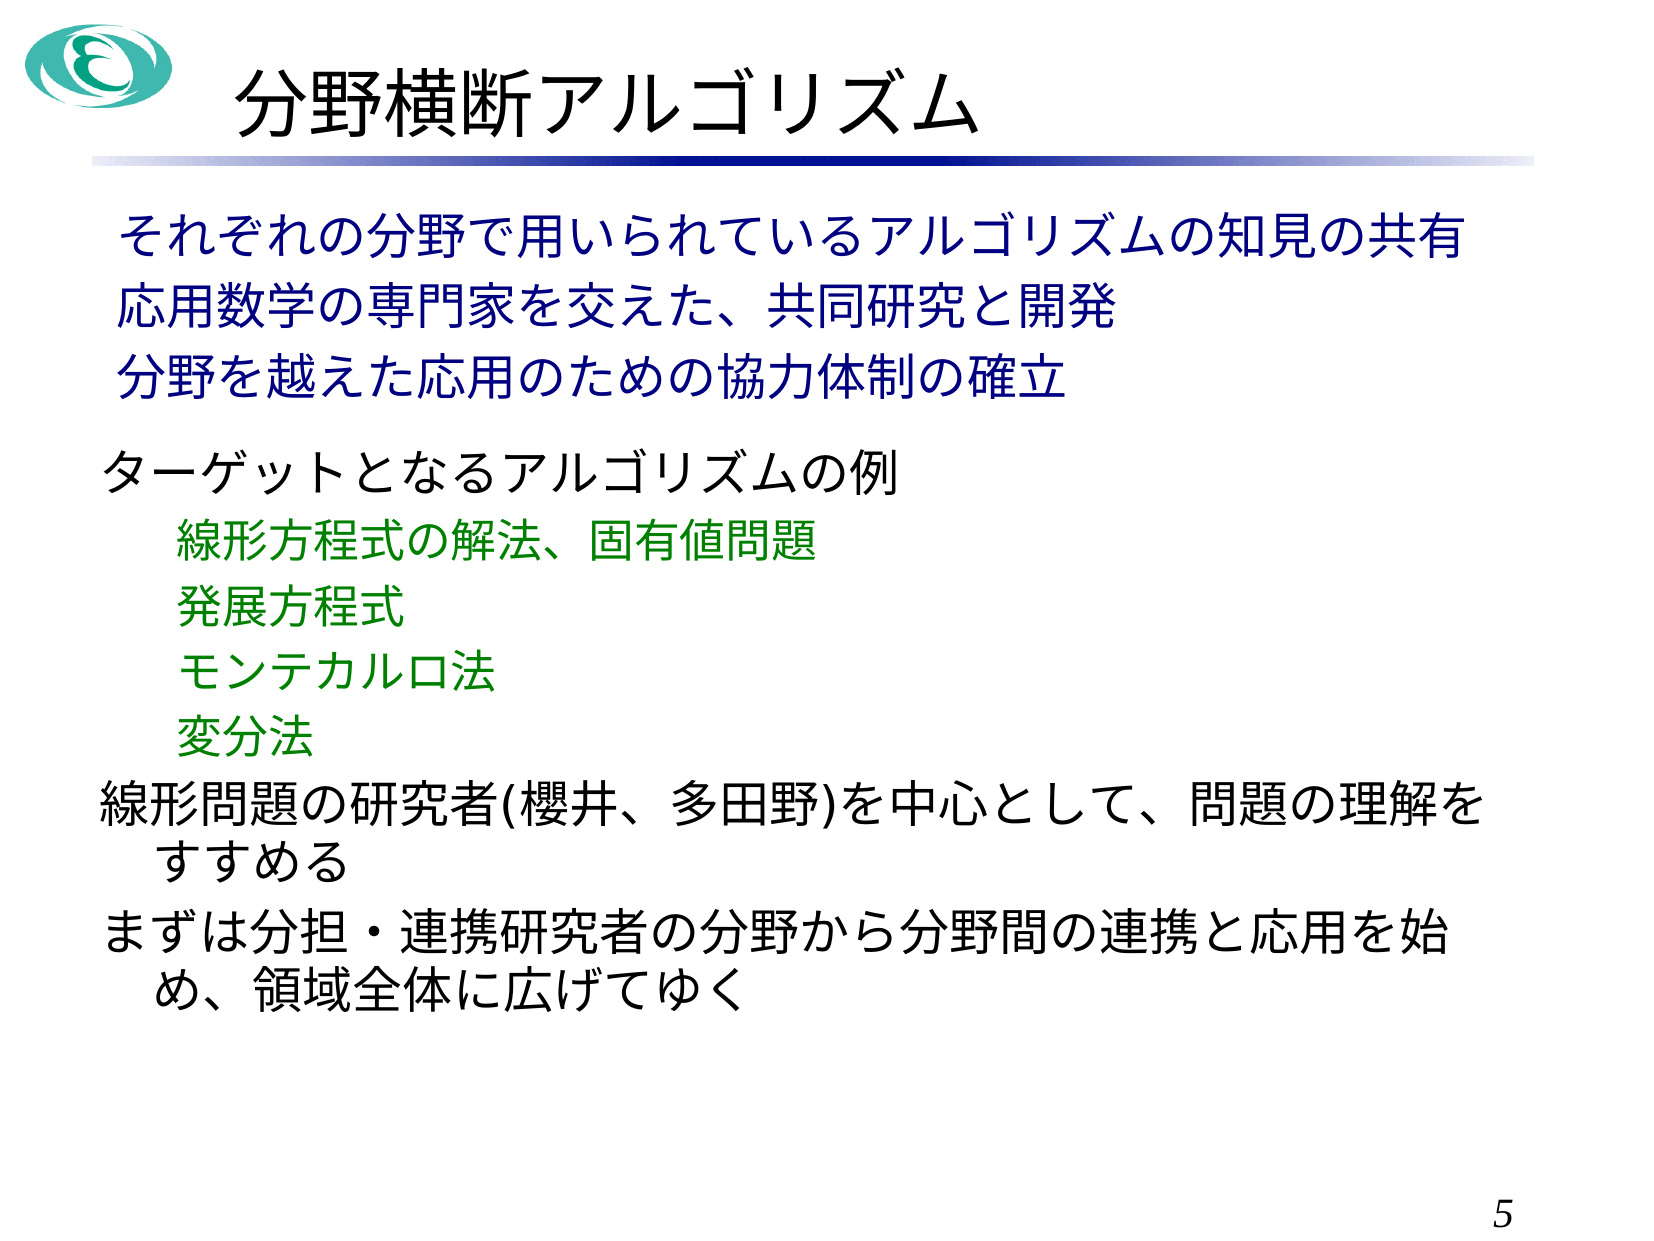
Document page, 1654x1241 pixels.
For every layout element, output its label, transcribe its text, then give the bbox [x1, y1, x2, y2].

list それぞれの分野で用いられているアルゴリズムの知見の共有 応用数学の専門家を交えた、共同研究と開発 分野を越えた応用のための協力体制の確立 [98, 208, 1551, 662]
title 分野横断アルゴリズム [233, 1, 1338, 208]
list ターゲットとなるアルゴリズムの例 線形方程式の解法、固有値問題 発展方程式 モンテカルロ法 変分法 線形問題の研究者(櫻井、多田野)を中心として、問題の理解をすすめる まずは分担・連携研究者の分野から分野間の連携と応用を始め、領域全体に広げてゆく [82, 445, 1535, 1021]
picture [92, 156, 233, 166]
picture [1338, 156, 1534, 166]
picture [19, 16, 178, 116]
